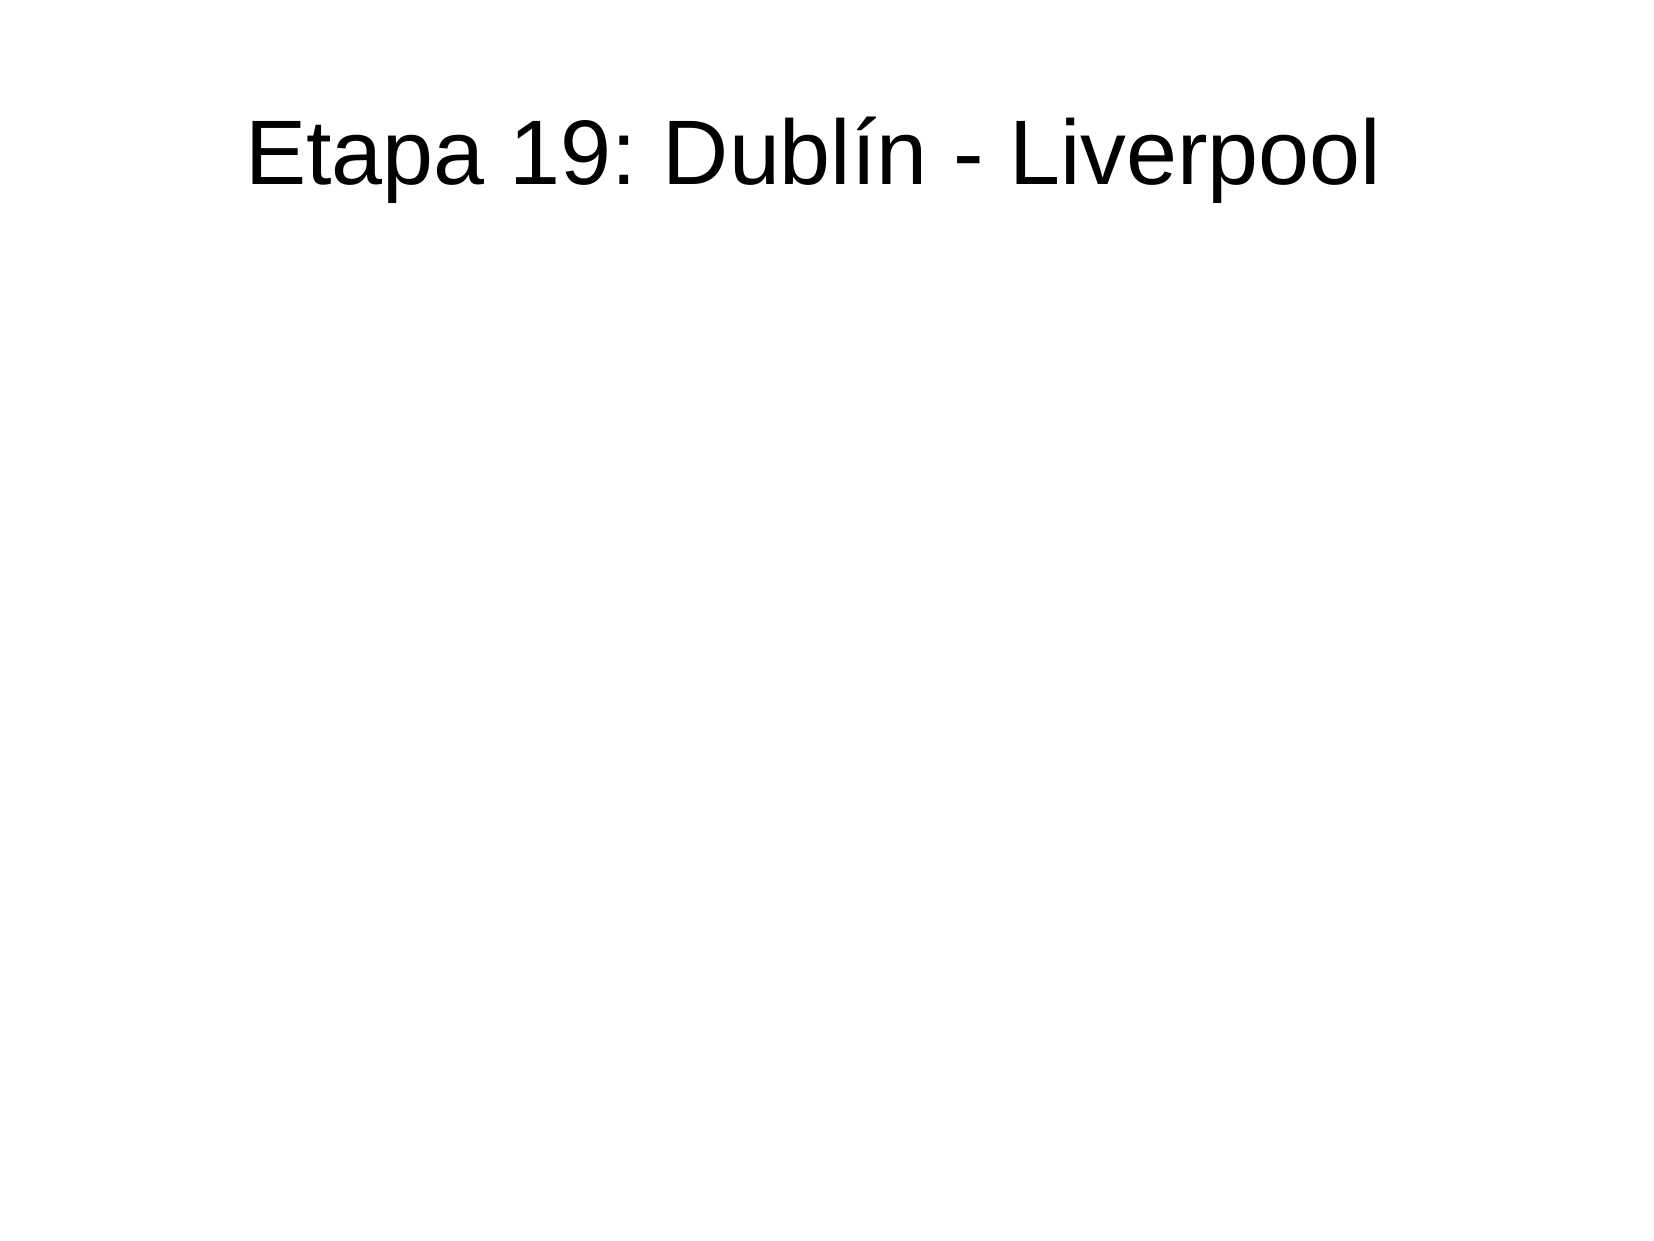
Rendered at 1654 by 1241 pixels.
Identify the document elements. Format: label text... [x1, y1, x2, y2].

title Etapa 19: Dublín - Liverpool [82, 49, 1571, 257]
